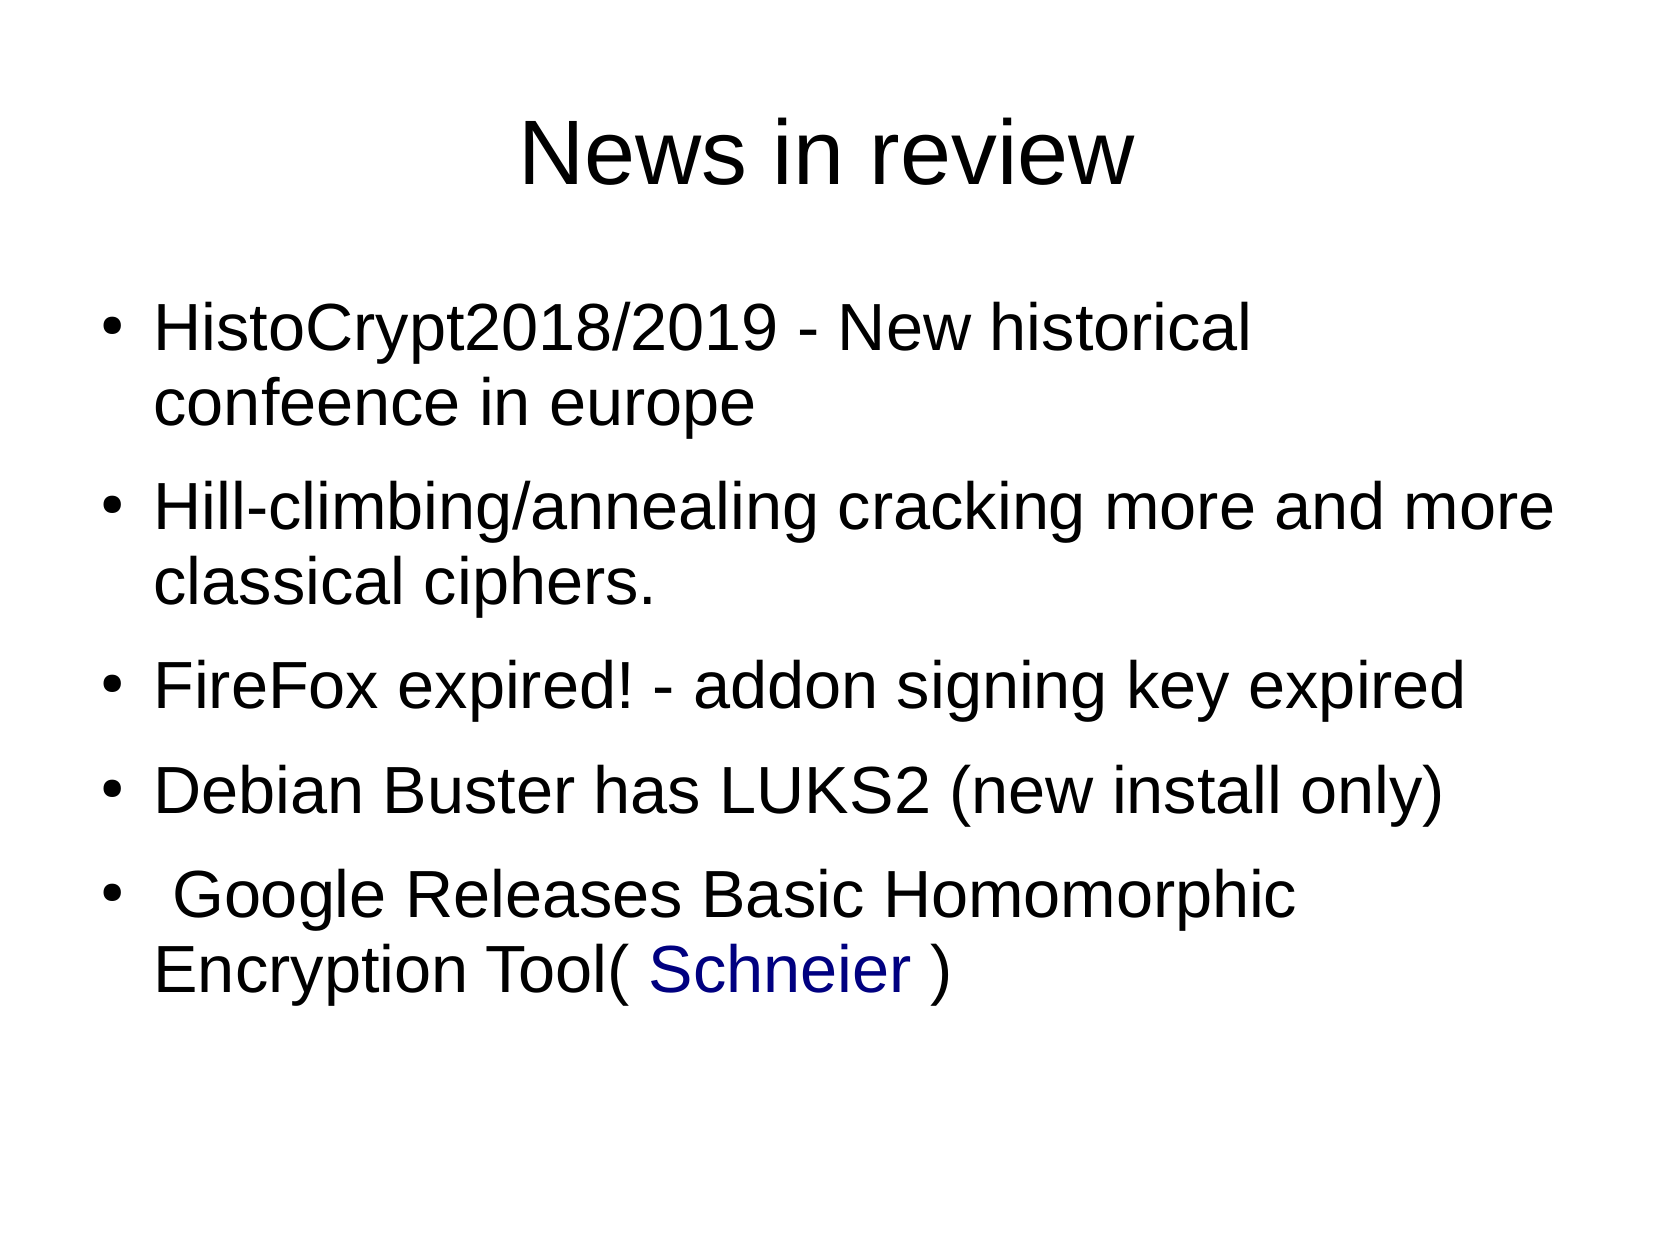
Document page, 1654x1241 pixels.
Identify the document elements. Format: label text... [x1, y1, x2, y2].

title News in review [82, 49, 1571, 257]
list HistoCrypt2018/2019 - New historical confeence in europe Hill-climbing/annealing cracking more and more classical ciphers. FireFox expired! - addon signing key expired Debian Buster has LUKS2 (new install only) Google Releases Basic Homomorphic Encryption Tool( Schneier ) [82, 290, 1571, 1010]
